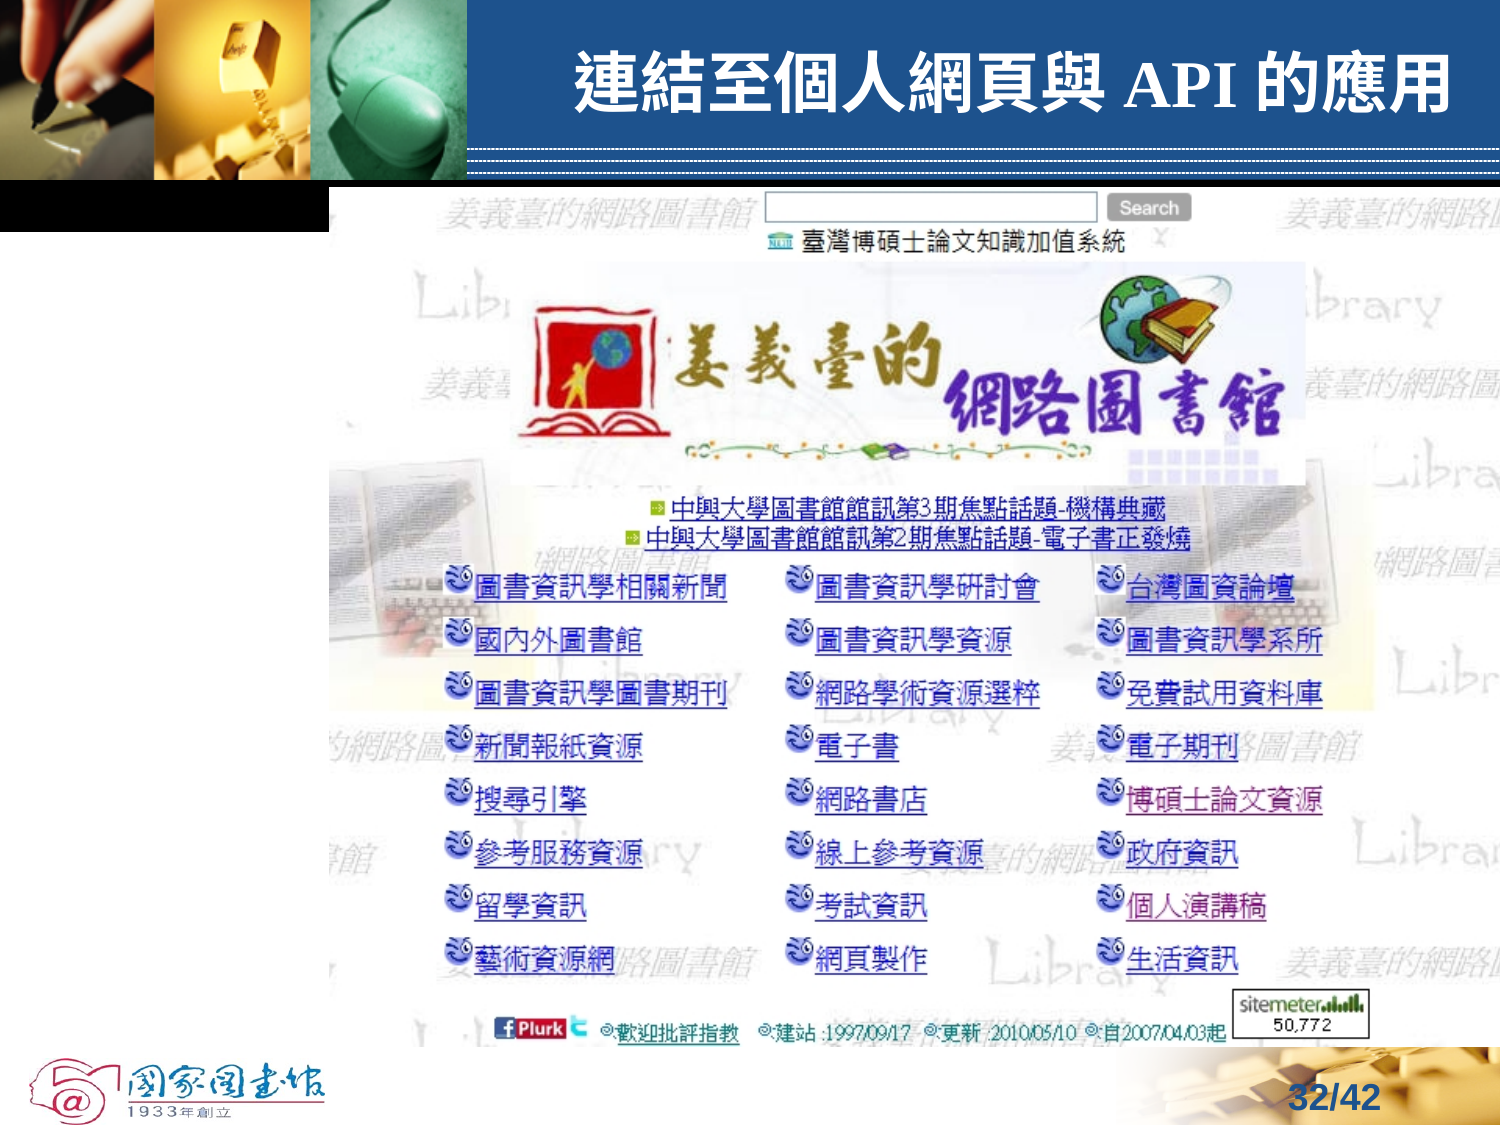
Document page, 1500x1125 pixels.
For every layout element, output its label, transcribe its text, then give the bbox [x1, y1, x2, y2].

picture [329, 187, 1500, 1047]
title 連結至個人網頁與API的應用 [469, 24, 1470, 138]
picture [29, 1058, 325, 1125]
